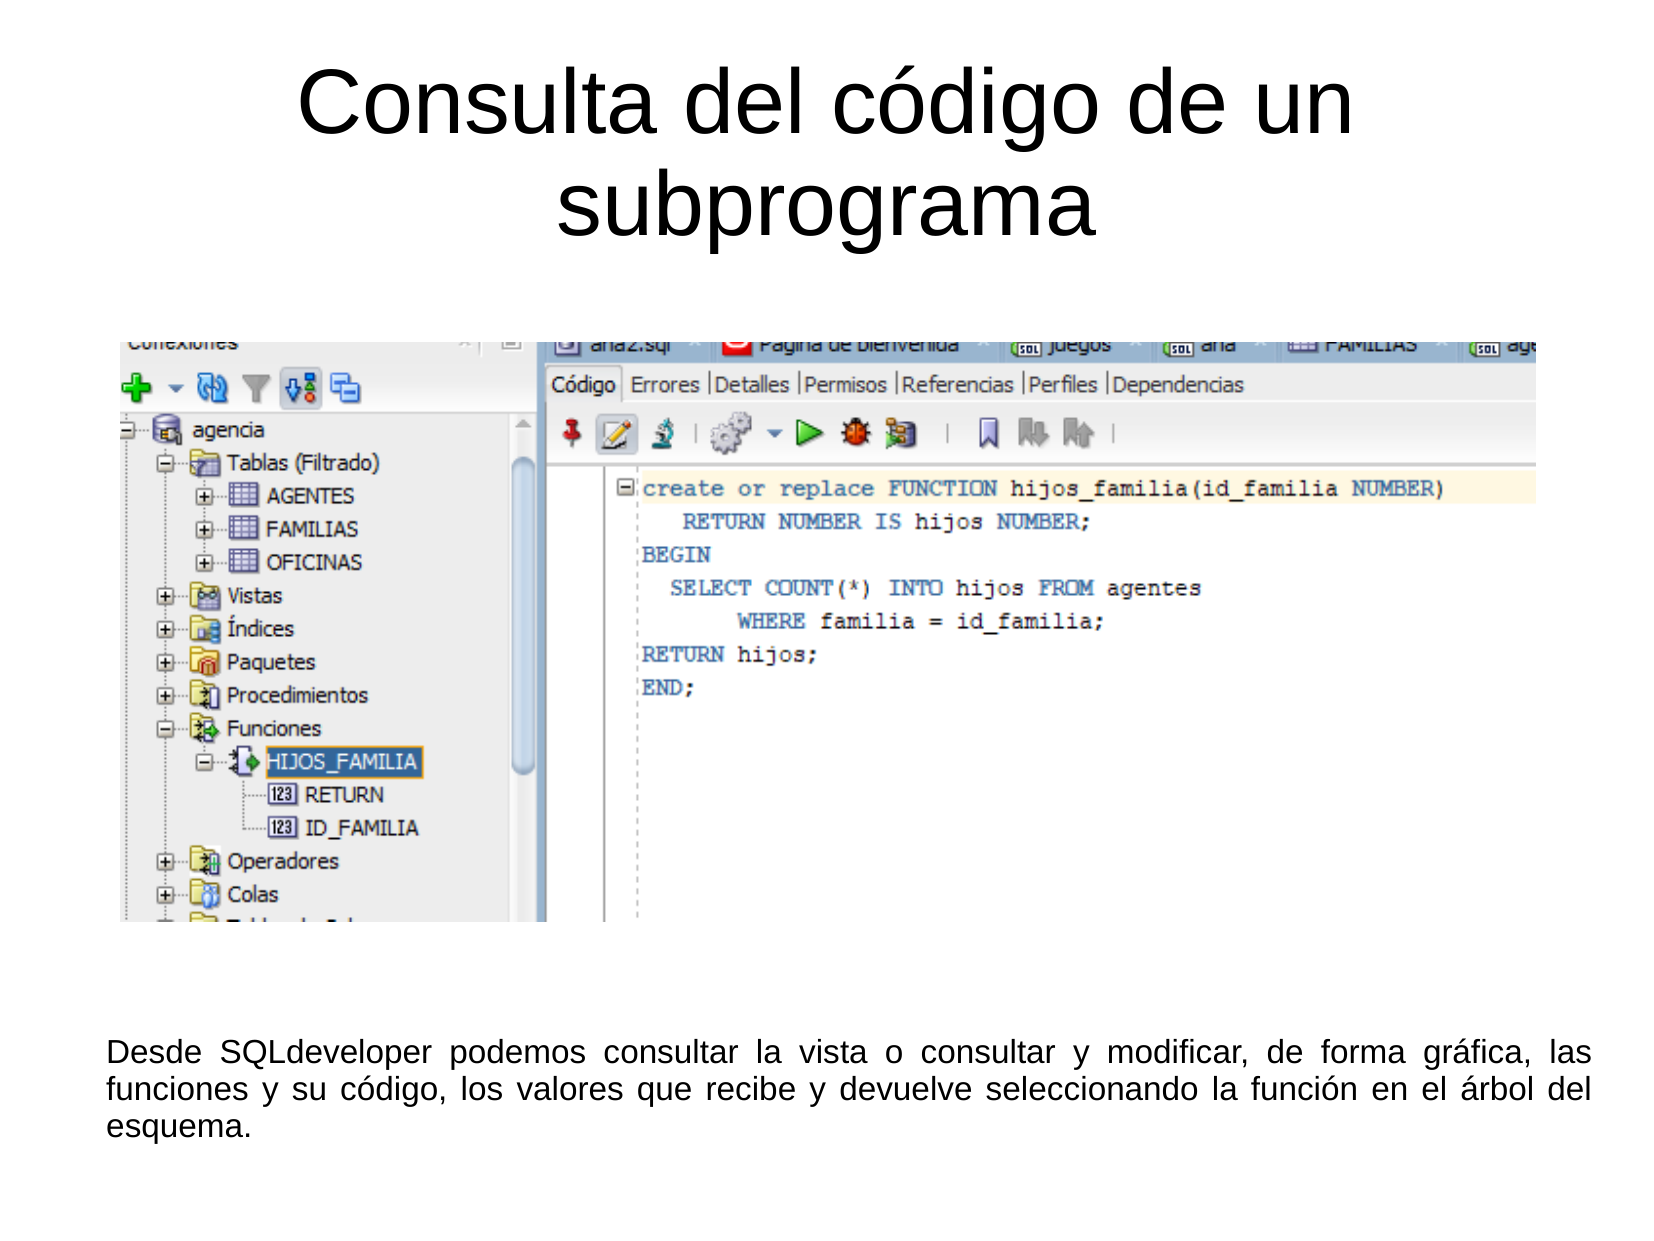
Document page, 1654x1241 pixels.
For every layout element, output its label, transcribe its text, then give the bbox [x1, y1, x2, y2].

title Desde SQLdeveloper podemos consultar la vista o consultar y modificar, de forma gráfica, las funciones y su código, los valores que recibe y devuelve seleccionando la función en el árbol del esquema. [106, 985, 1595, 1193]
title Consulta del código de un subprograma [82, 49, 1571, 257]
picture [120, 342, 1536, 922]
